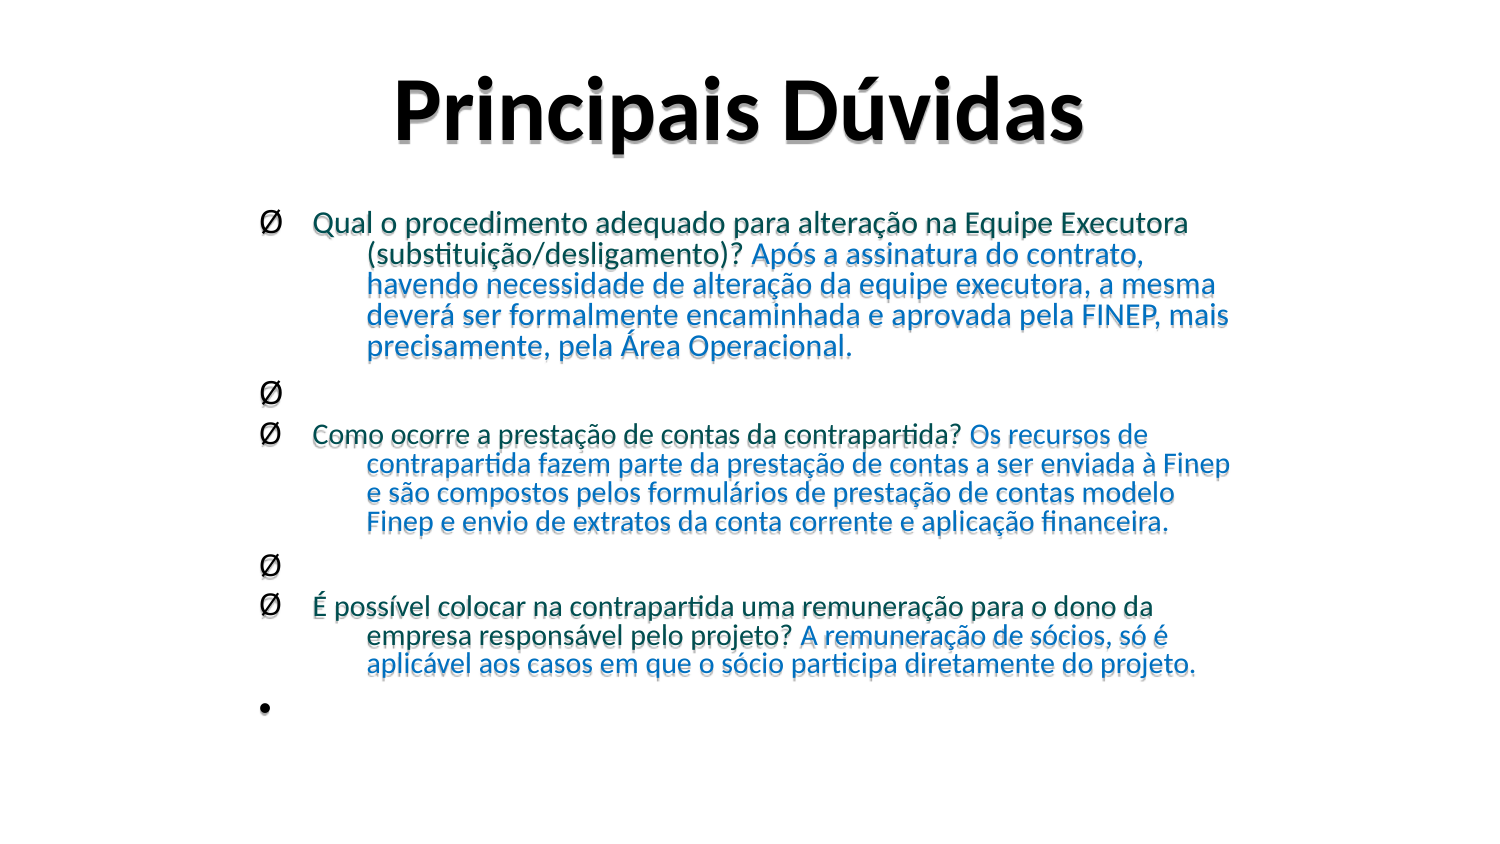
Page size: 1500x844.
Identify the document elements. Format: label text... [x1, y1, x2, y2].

title Principais Dúvidas [75, 33, 1426, 175]
list Qual o procedimento adequado para alteração na Equipe Executora (substituição/desligamento)? Após a assinatura do contrato, havendo necessidade de alteração da equipe executora, a mesma deverá ser formalmente encaminhada e aprovada pela FINEP, mais precisamente, pela Área Operacional. Como ocorre a prestação de contas da contrapartida? Os recursos de contrapartida fazem parte da prestação de contas a ser enviada à Finep e são compostos pelos formulários de prestação de contas modelo Finep e envio de extratos da conta corrente e aplicação financeira. É possível colocar na contrapartida uma remuneração para o dono da empresa responsável pelo projeto? A remuneração de sócios, só é aplicável aos casos em que o sócio participa diretamente do projeto. [243, 201, 1257, 694]
